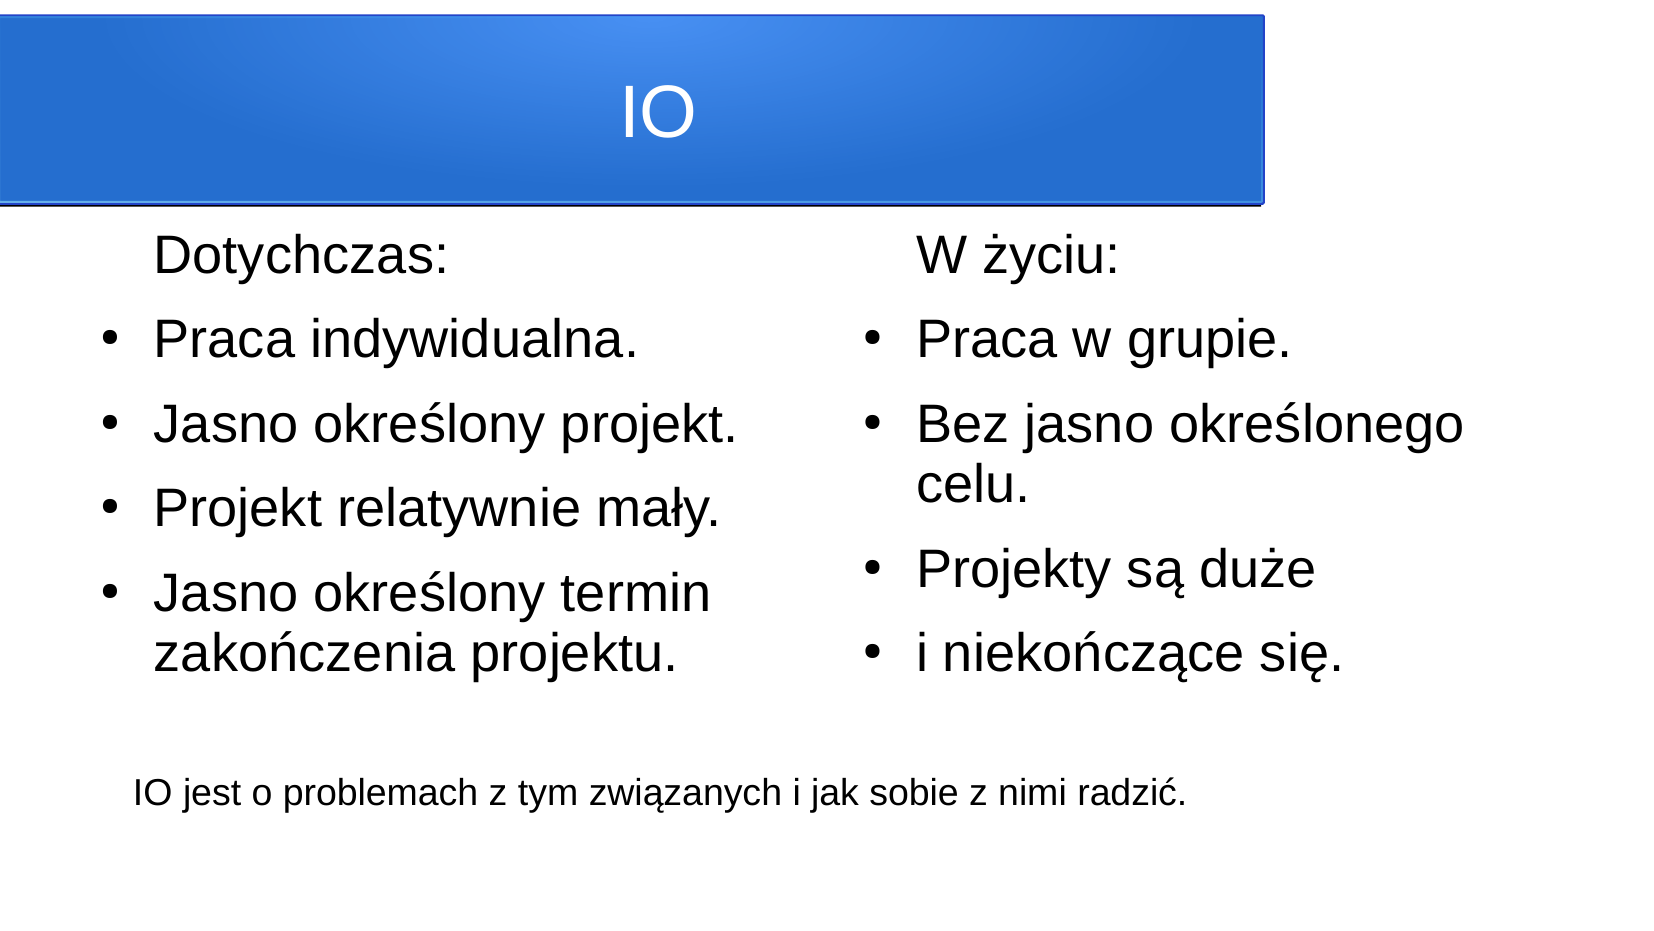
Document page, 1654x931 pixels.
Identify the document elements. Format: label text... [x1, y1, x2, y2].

text_box IO jest o problemach z tym związanych i jak sobie z nimi radzić. [118, 763, 1441, 821]
list Dotychczas: Praca indywidualna. Jasno określony projekt. Projekt relatywnie mały. Jasno określony termin zakończenia projektu. [82, 224, 809, 764]
list W życiu: Praca w grupie. Bez jasno określonego celu. Projekty są duże i niekończące się. [845, 224, 1572, 764]
title IO [82, 35, 1235, 189]
